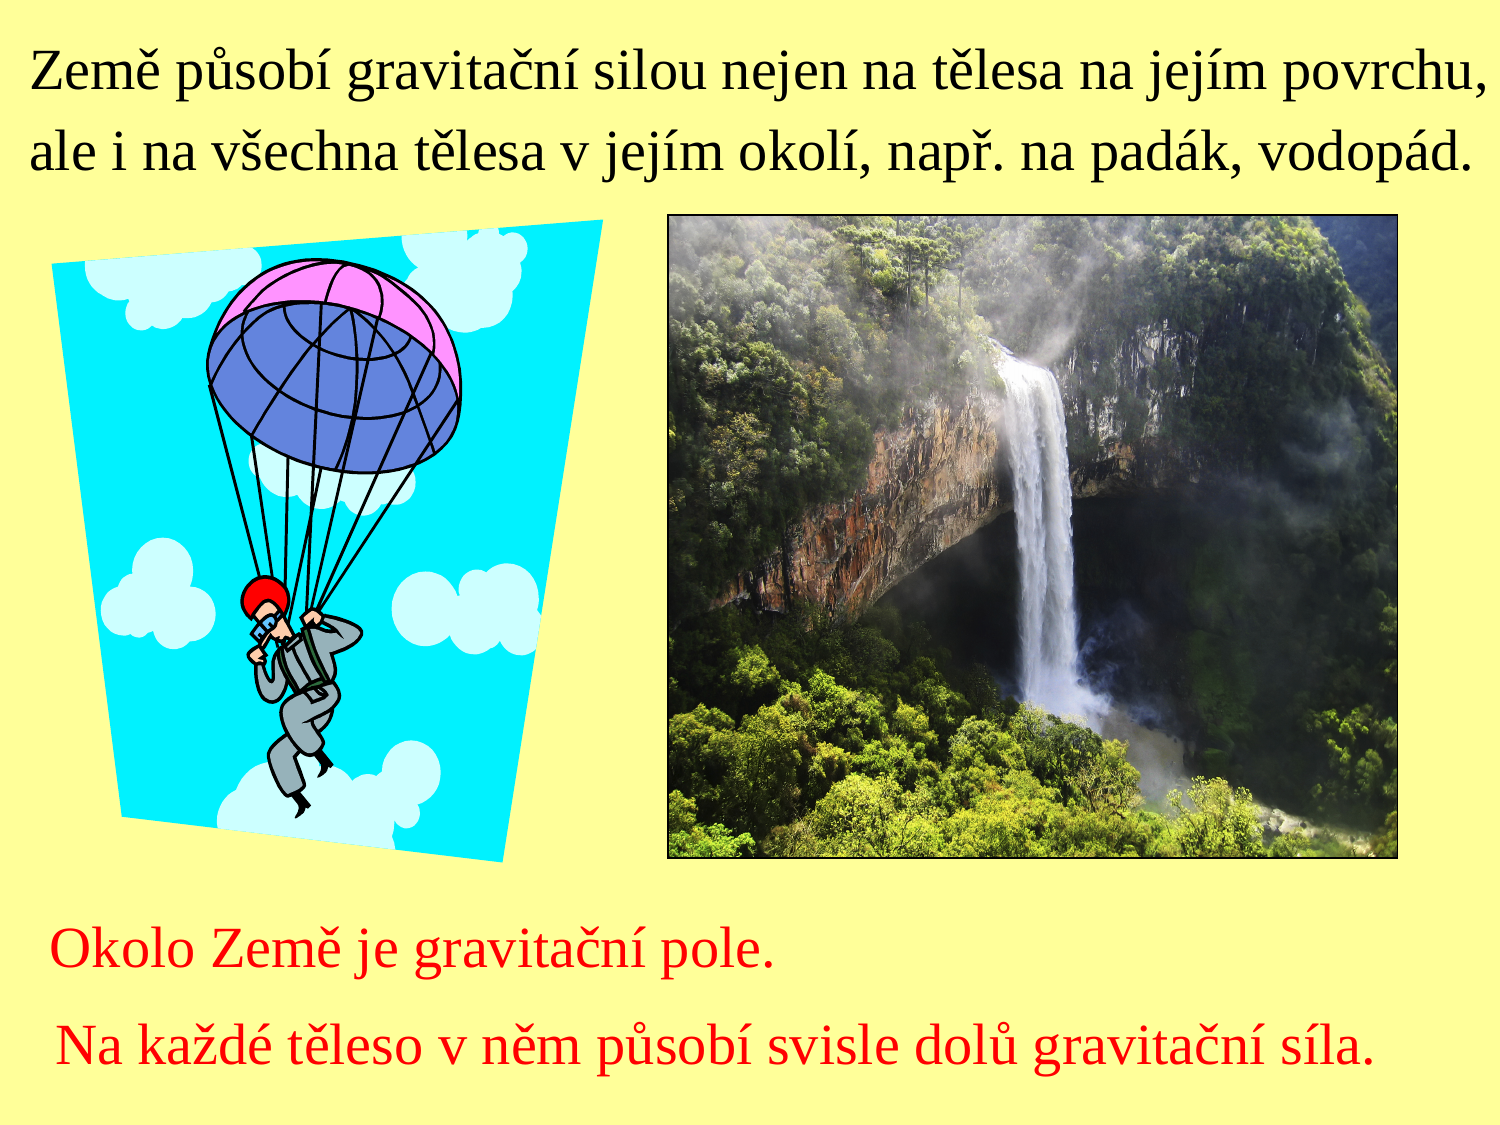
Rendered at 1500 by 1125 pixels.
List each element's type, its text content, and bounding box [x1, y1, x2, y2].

text_box Země působí gravitační silou nejen na tělesa na jejím povrchu, [0, 29, 1500, 110]
picture [51, 219, 604, 863]
text_box ale i na všechna tělesa v jejím okolí, např. na padák, vodopád. [0, 110, 1500, 191]
text_box Okolo Země je gravitační pole. [35, 907, 792, 988]
picture [668, 215, 1397, 858]
text_box Na každé těleso v něm působí svisle dolů gravitační síla. [40, 1004, 1392, 1085]
